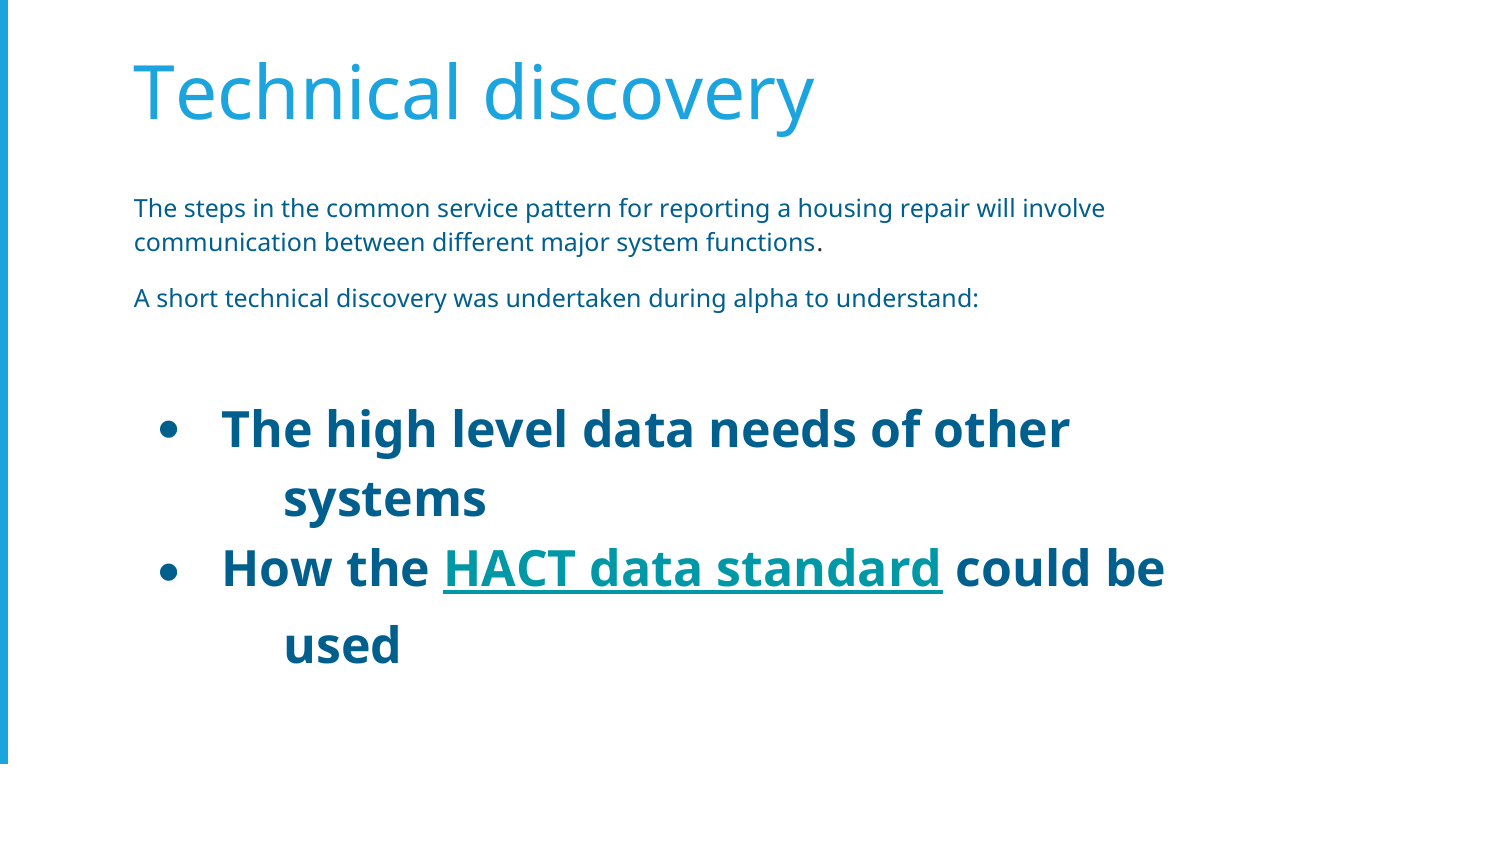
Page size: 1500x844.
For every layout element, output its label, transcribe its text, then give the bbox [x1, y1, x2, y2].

text_box The steps in the common service pattern for reporting a housing repair will involve communication between different major system functions. A short technical discovery was undertaken during alpha to understand: The high level data needs of other systems How the HACT data standard could be used [118, 172, 1221, 712]
text_box Technical discovery [118, 29, 1328, 127]
